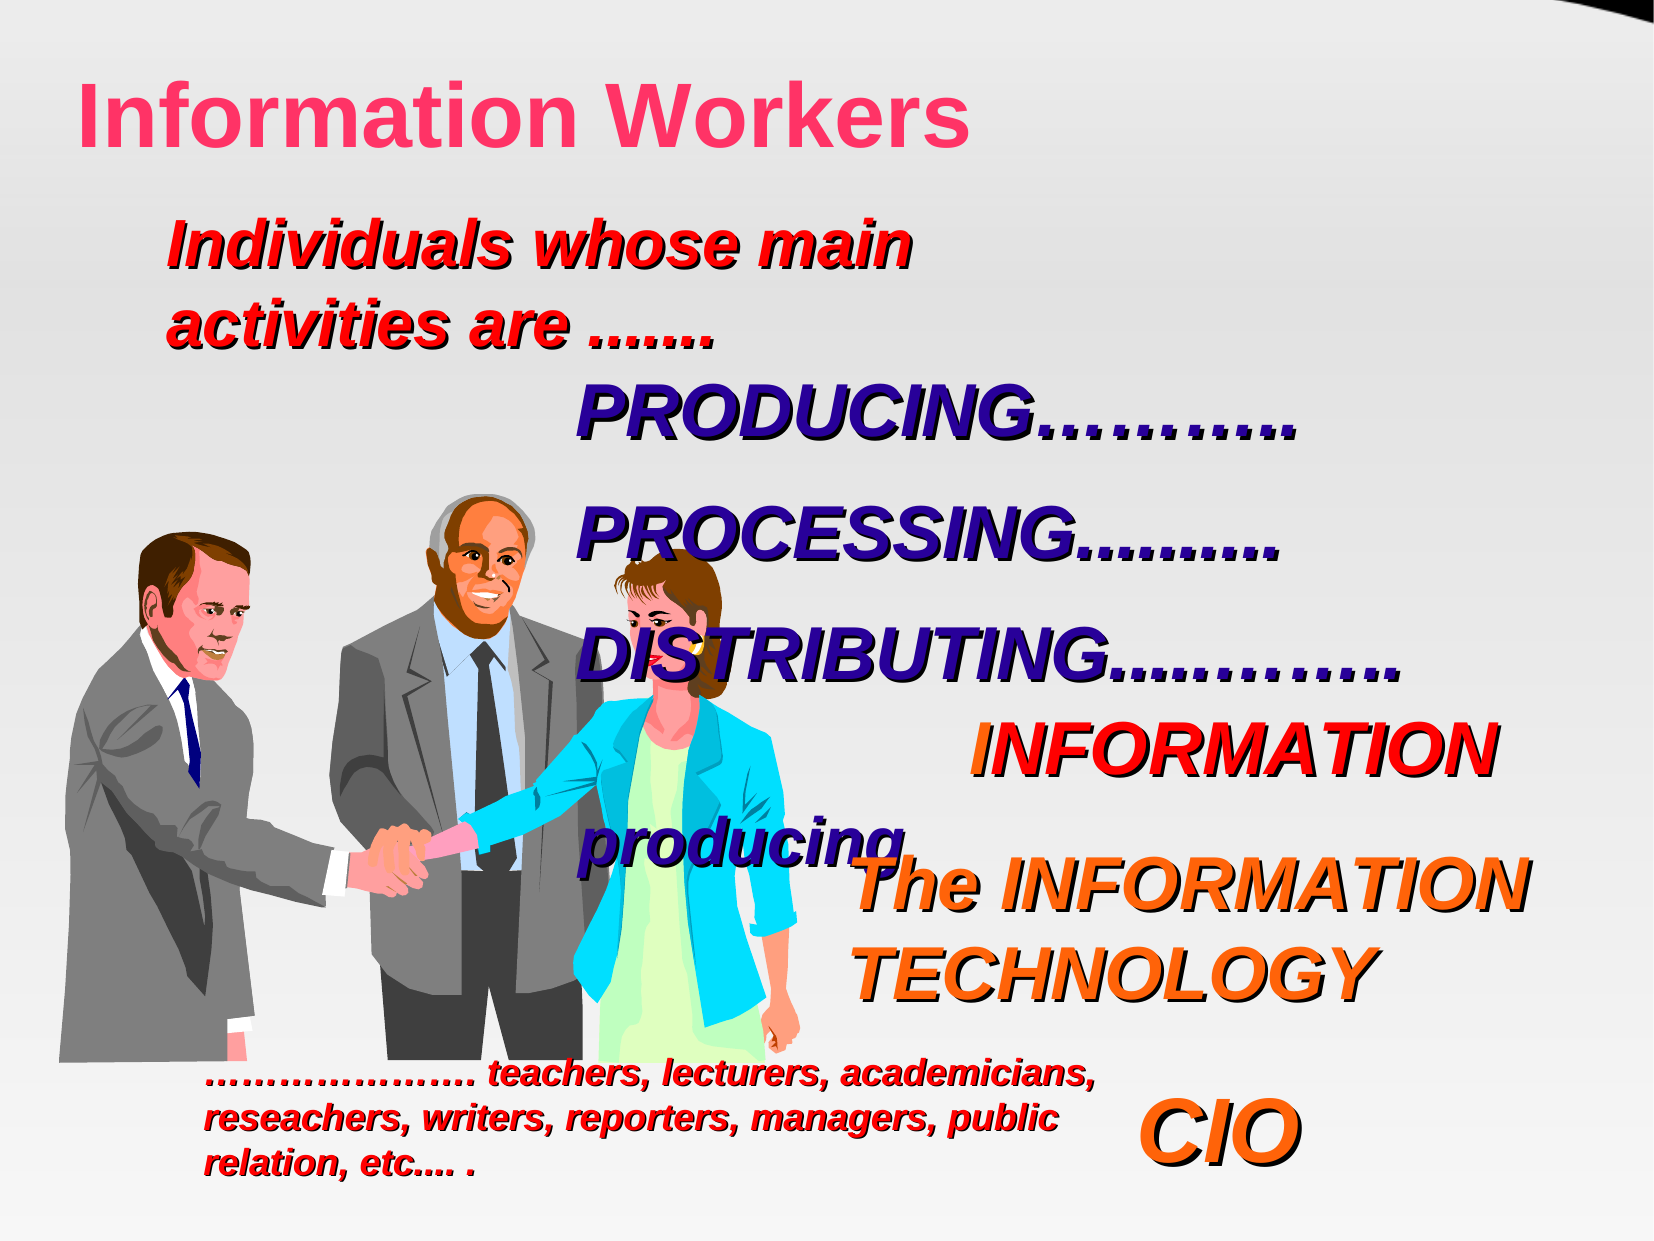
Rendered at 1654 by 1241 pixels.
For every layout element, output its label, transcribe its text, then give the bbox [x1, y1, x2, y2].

text_box INFORMATION [954, 691, 1536, 798]
text_box CIO [1177, 1062, 1315, 1189]
text_box producing [564, 790, 1152, 886]
picture [0, 0, 1654, 1241]
text_box PRODUCING……….. PROCESSING.......... DISTRIBUTING.....…….. [561, 354, 1506, 703]
title Information Workers [76, 7, 1565, 200]
text_box The INFORMATION TECHNOLOGY [831, 826, 1566, 1023]
text_box Individuals whose main activities are ....... [151, 177, 1189, 383]
text_box …………………. teachers, lecturers, academicians, reseachers, writers, reporters, managers, public relation, etc.... . [188, 1039, 1177, 1191]
